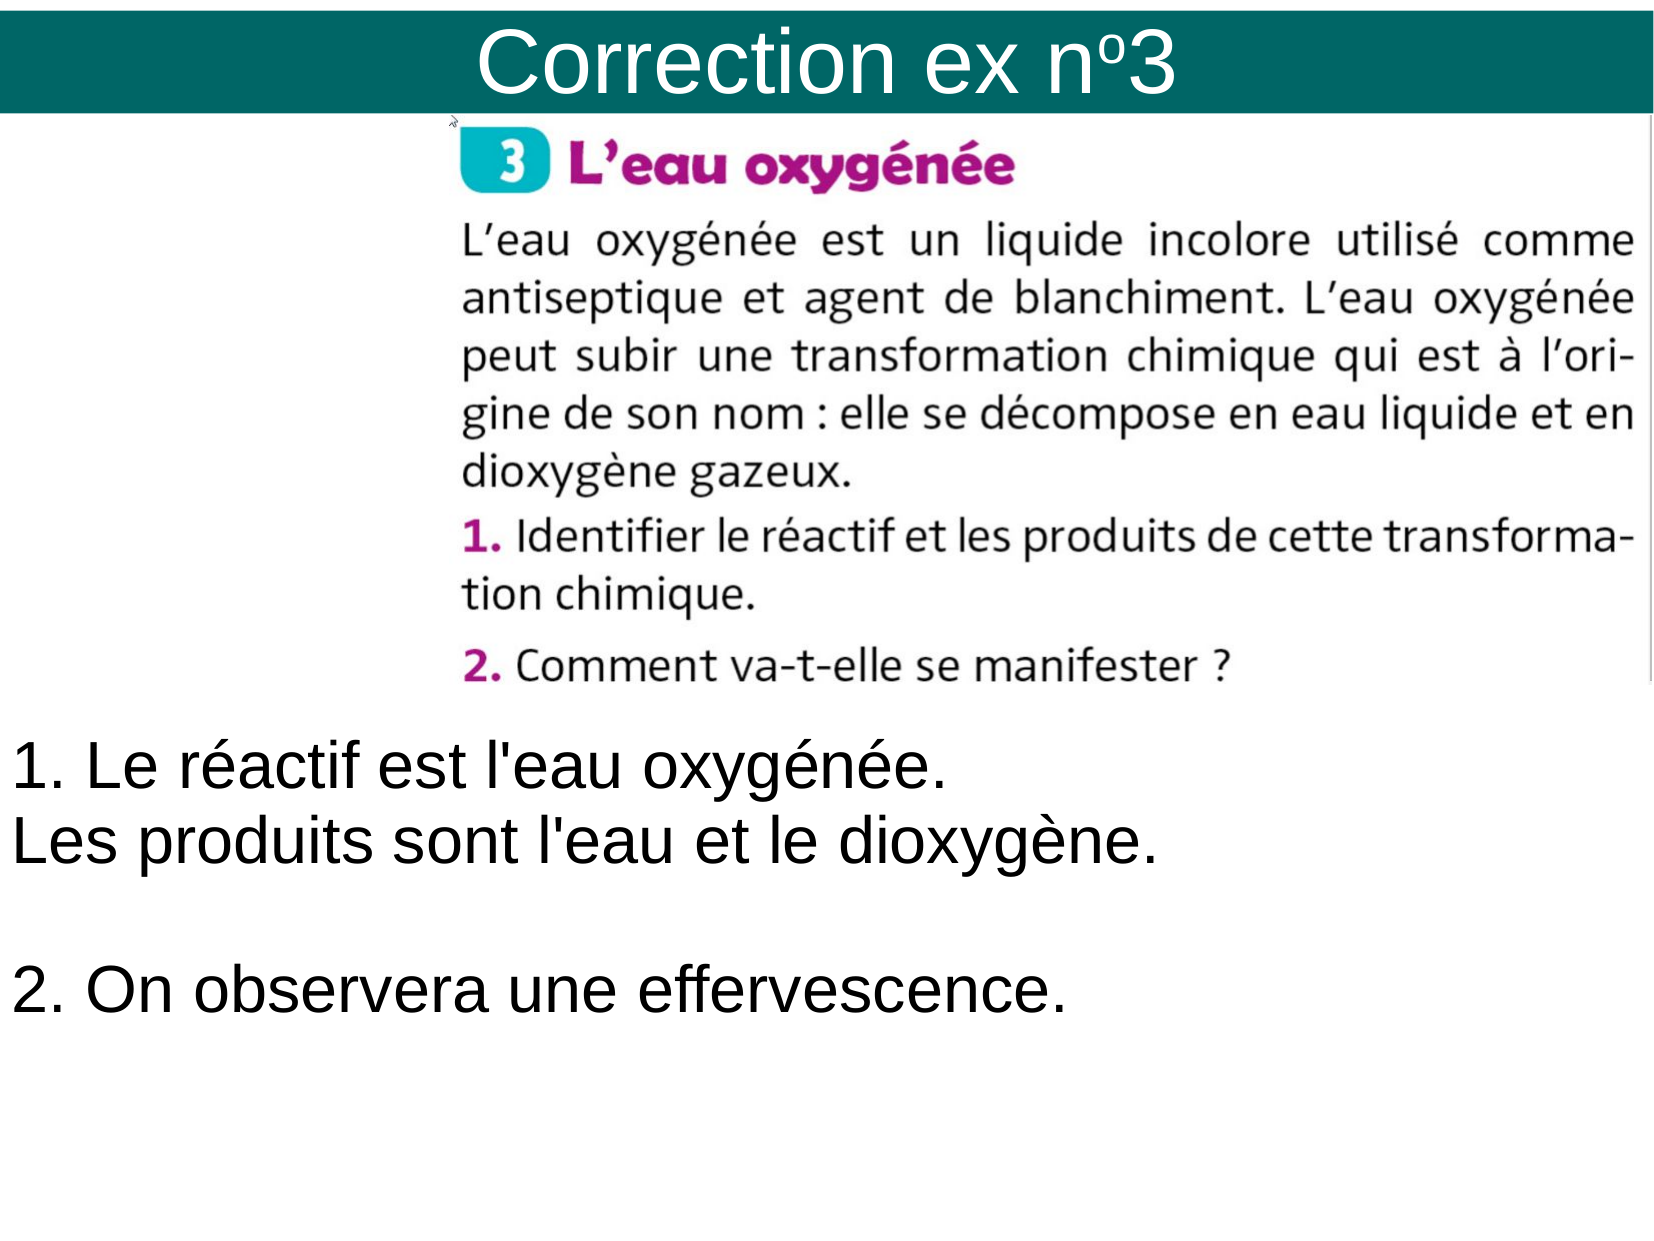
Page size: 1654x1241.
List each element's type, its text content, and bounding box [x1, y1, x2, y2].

title Correction ex no3 [0, 10, 1654, 114]
subtitle 1. Le réactif est l'eau oxygénée. Les produits sont l'eau et le dioxygène. 2. On observera une effervescence. [11, 129, 1642, 1229]
picture [449, 115, 1652, 686]
